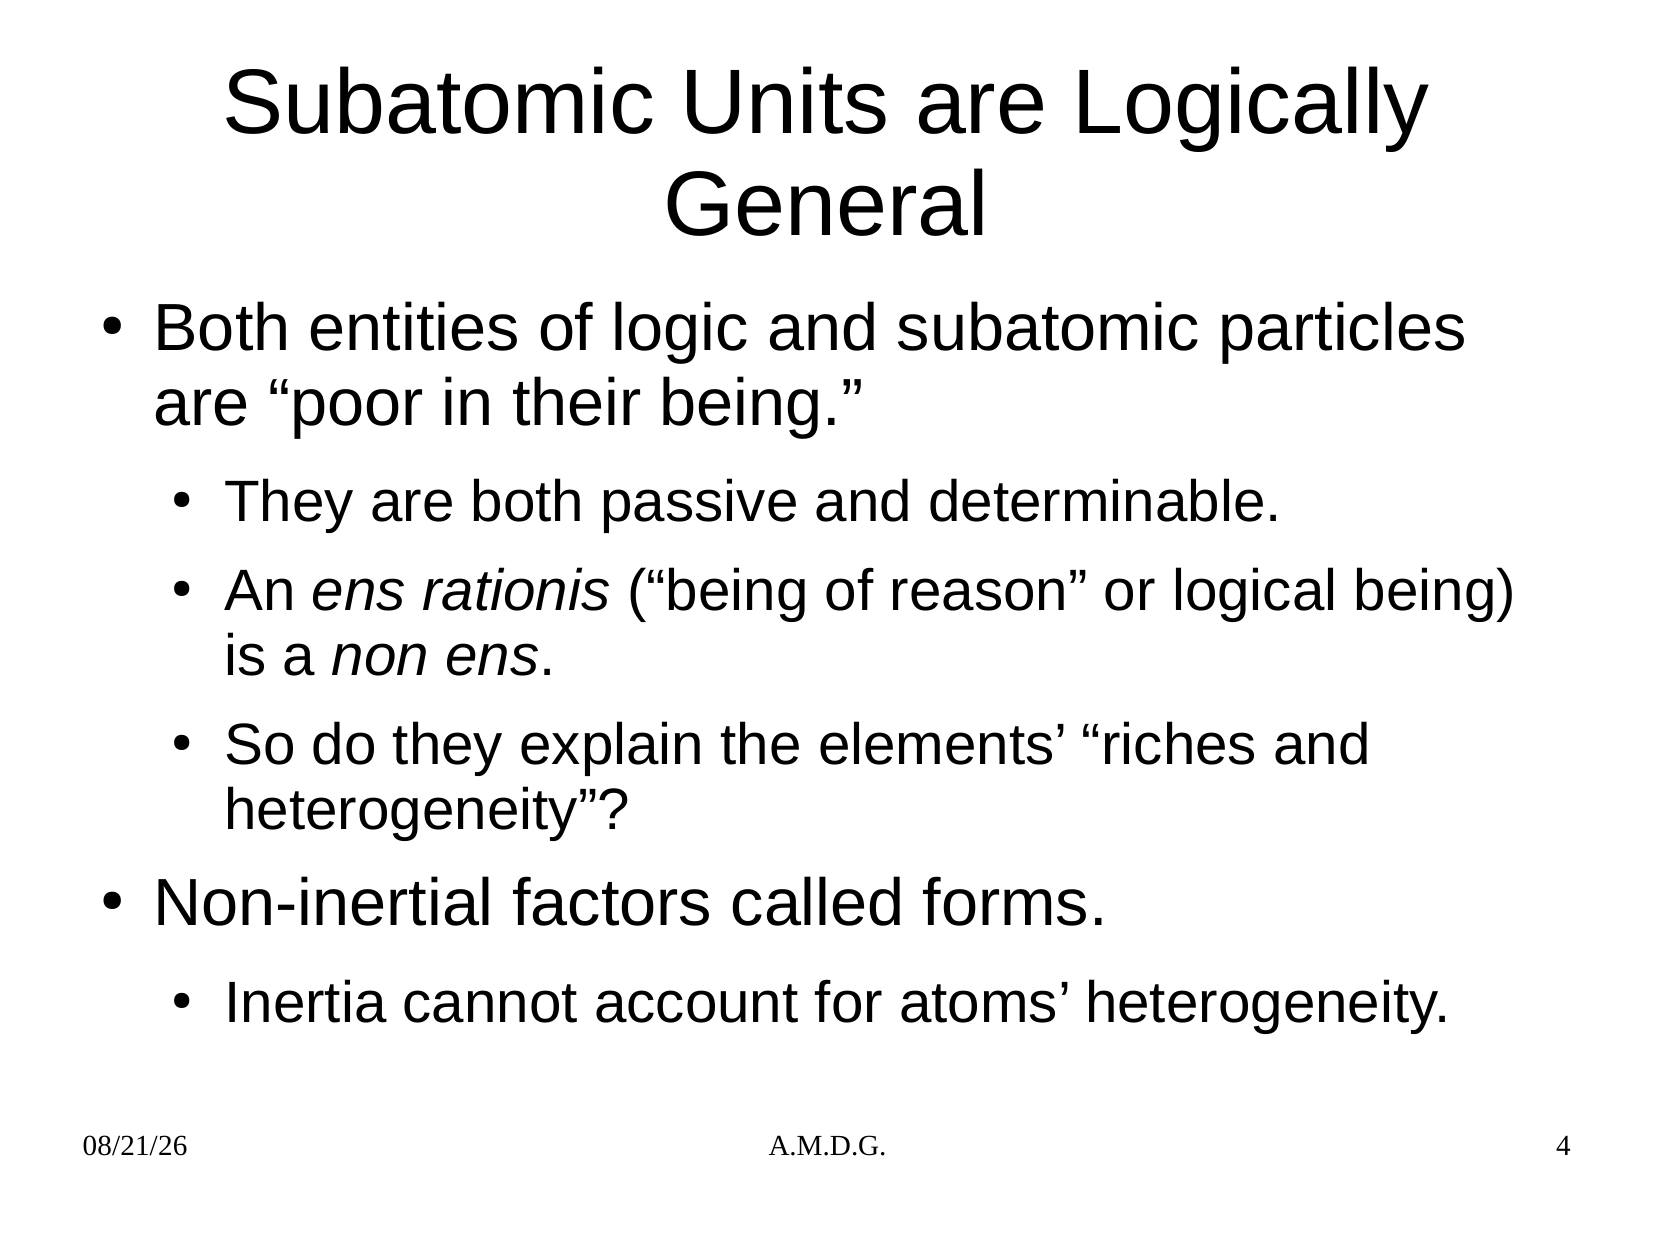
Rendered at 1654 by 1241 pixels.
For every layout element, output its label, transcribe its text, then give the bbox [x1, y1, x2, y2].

list Both entities of logic and subatomic particles are “poor in their being.” They are both passive and determinable. An ens rationis (“being of reason” or logical being) is a non ens. So do they explain the elements’ “riches and heterogeneity”? Non-inertial factors called forms. Inertia cannot account for atoms’ heterogeneity. [82, 290, 1571, 1109]
title Subatomic Units are Logically General [82, 49, 1571, 257]
